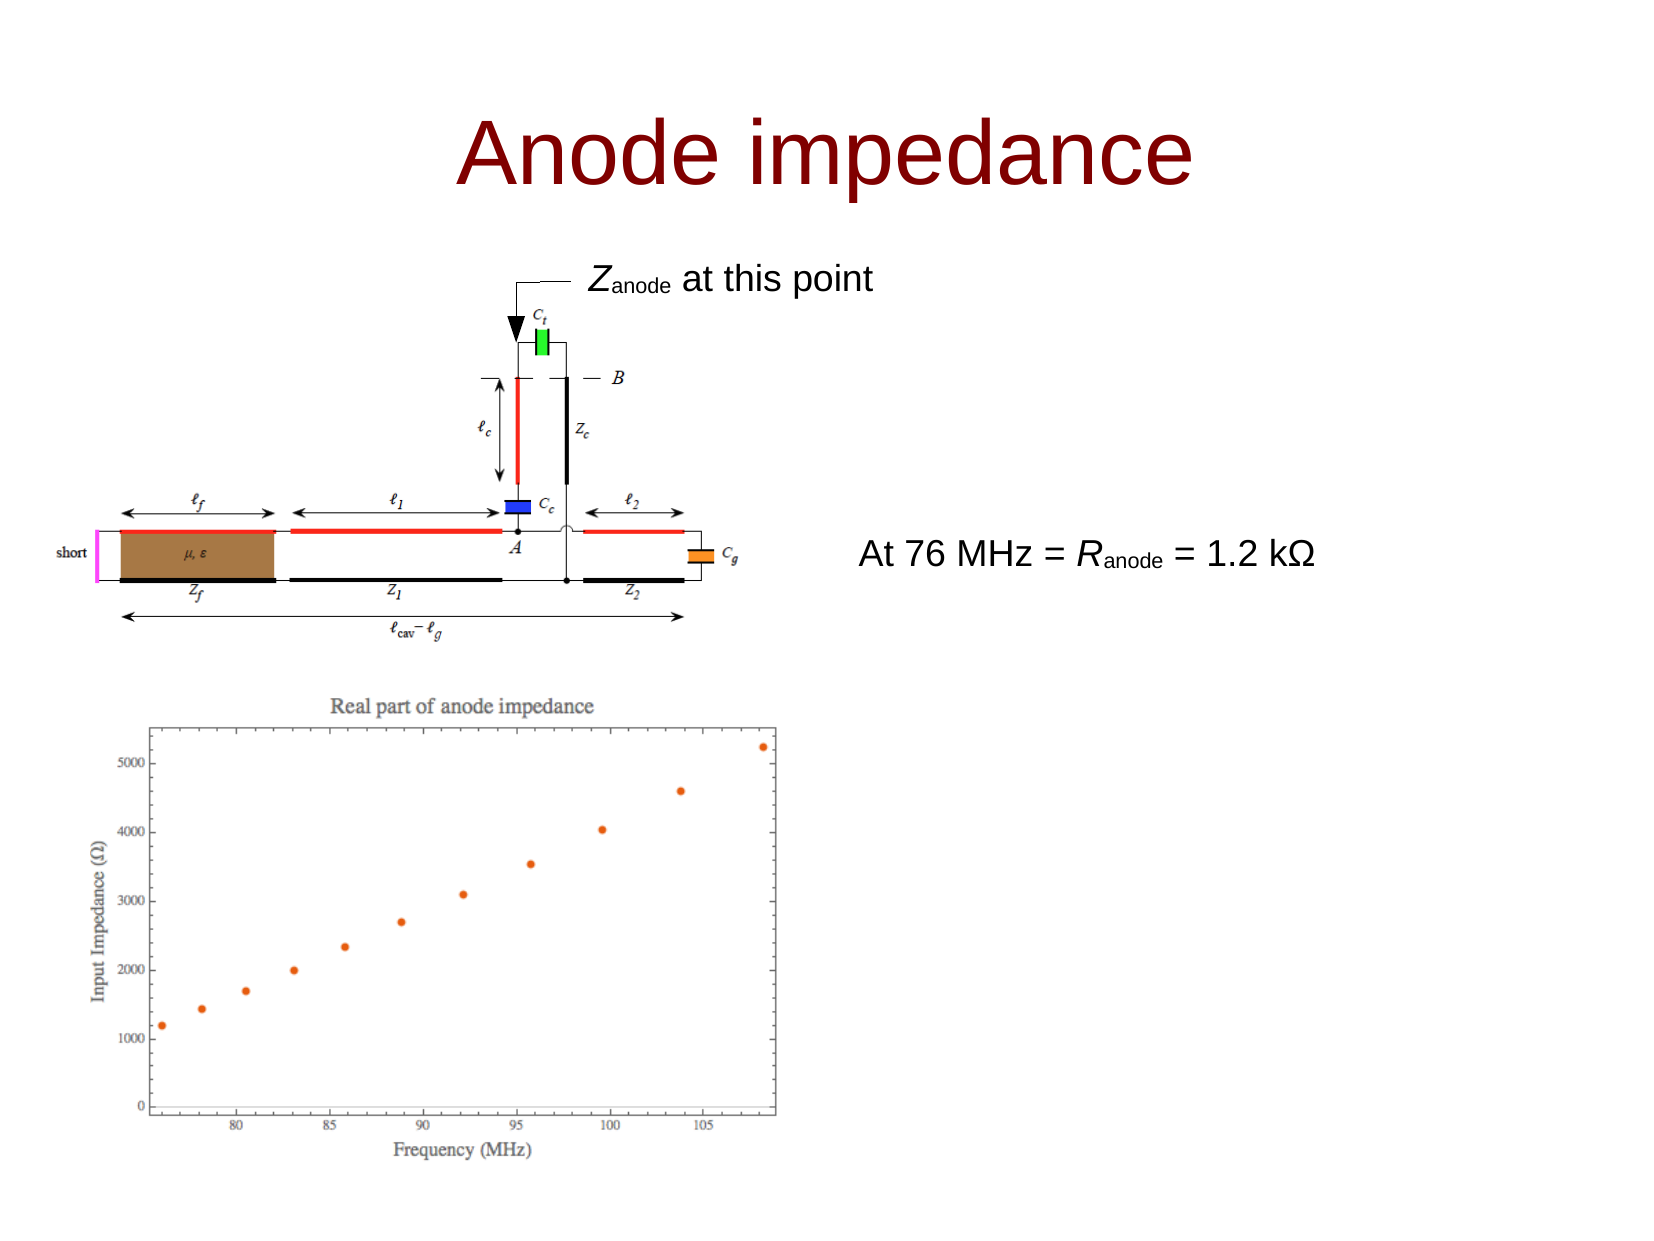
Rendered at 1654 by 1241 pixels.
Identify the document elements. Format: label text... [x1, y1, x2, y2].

text_box Zanode at this point [573, 249, 964, 319]
picture [90, 697, 778, 1163]
picture [44, 302, 795, 659]
title Anode impedance [82, 49, 1571, 257]
text_box At 76 MHz = Ranode = 1.2 kΩ [843, 525, 1418, 623]
